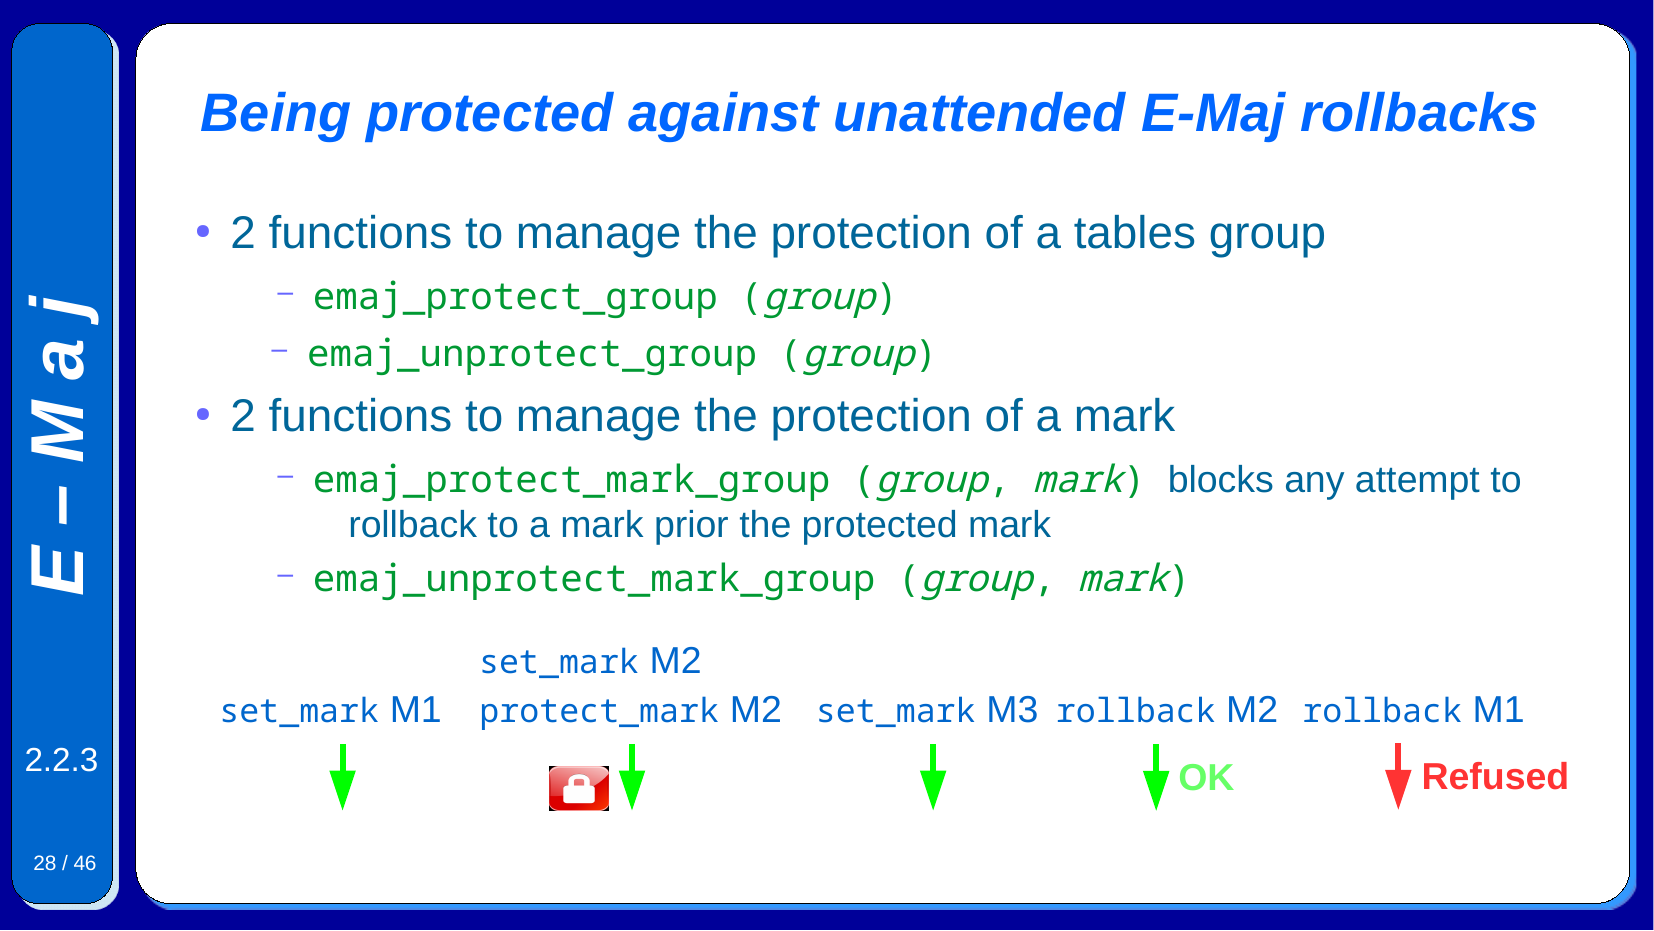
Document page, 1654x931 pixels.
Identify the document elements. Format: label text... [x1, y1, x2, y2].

title Being protected against unattended E-Maj rollbacks [200, 34, 1575, 191]
text_box rollback M1 [1287, 680, 1540, 739]
list 2 functions to manage the protection of a tables group emaj_protect_group (group) emaj_unprotect_group (group) 2 functions to manage the protection of a mark emaj_protect_mark_group (group, mark) blocks any attempt to rollback to a mark prior the protected mark emaj_unprotect_mark_group (group, mark) [177, 206, 1587, 591]
text_box Refused [1396, 748, 1595, 811]
text_box rollback M2 [1058, 680, 1287, 739]
text_box set_mark M3 [801, 680, 1058, 739]
picture [549, 766, 609, 811]
text_box protect_mark M2 [464, 680, 797, 739]
text_box set_mark M2 [464, 630, 721, 680]
text_box OK [1163, 749, 1250, 806]
text_box set_mark M1 [204, 680, 461, 739]
